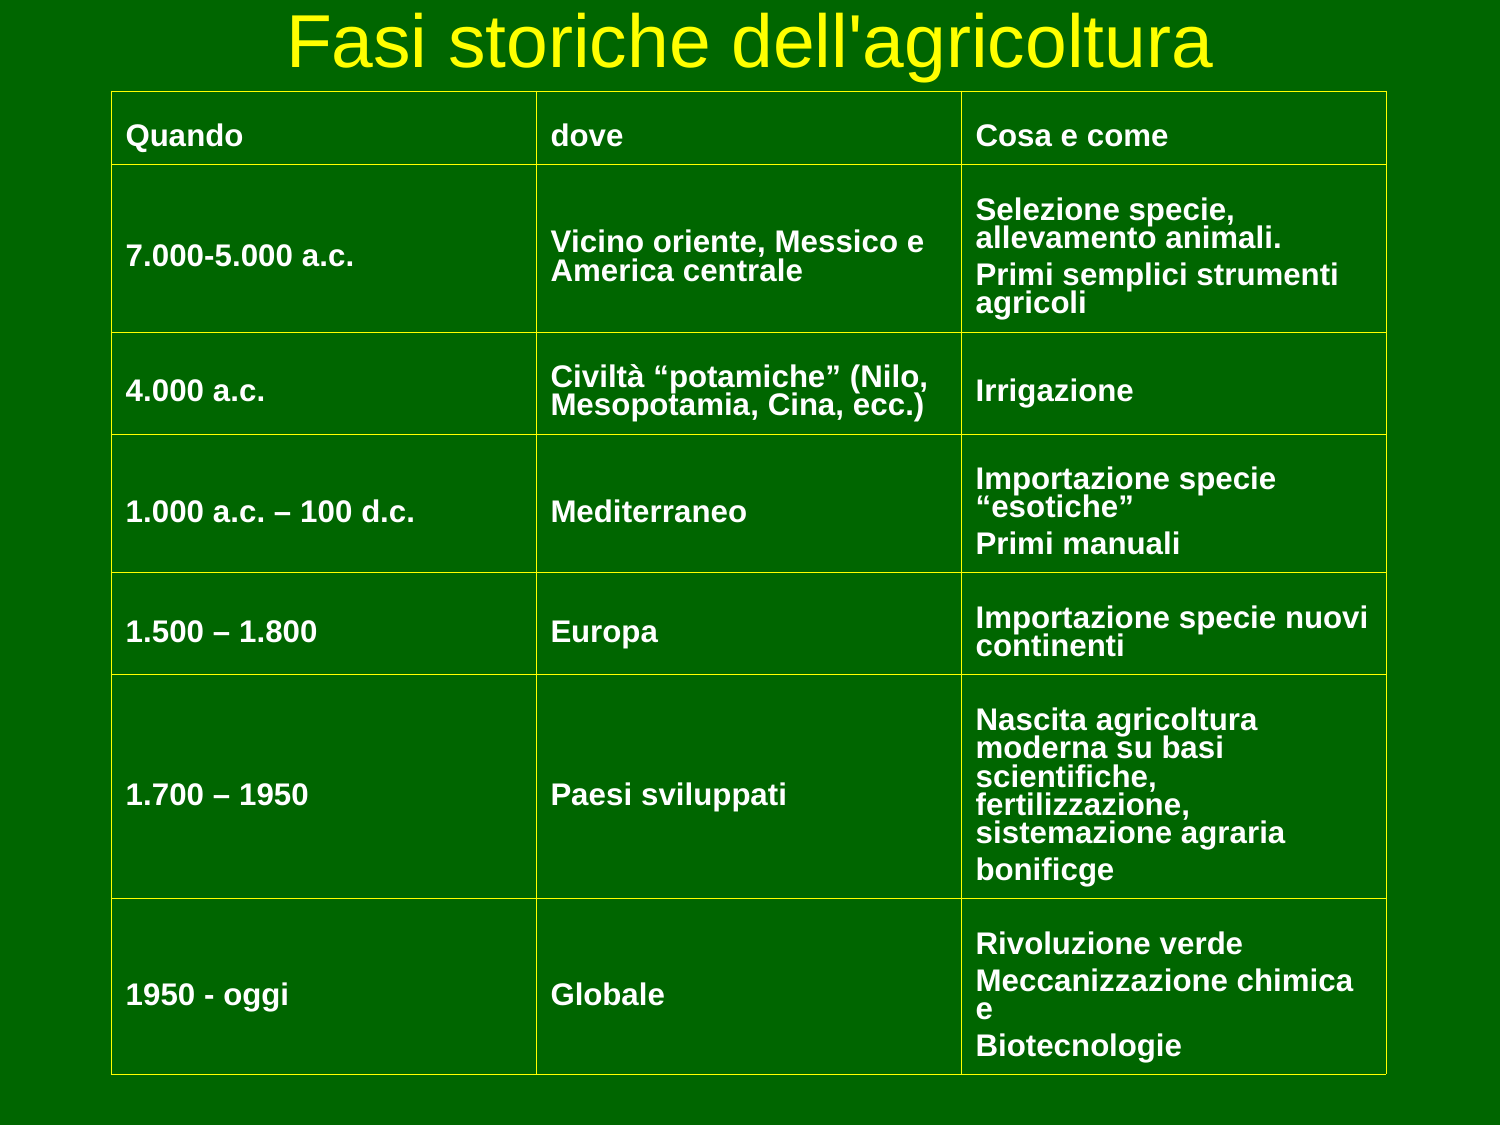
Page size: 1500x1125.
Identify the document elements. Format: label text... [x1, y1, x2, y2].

table_cell 1.500 – 1.800 [112, 573, 536, 674]
table_cell 1950 - oggi [112, 899, 536, 1074]
table_cell 1.000 a.c. – 100 d.c. [112, 435, 536, 572]
table_cell Europa [537, 573, 961, 674]
table_header Cosa e come [962, 92, 1386, 164]
table_cell 1.700 – 1950 [112, 675, 536, 898]
table_cell Importazione specie “esotiche” Primi manuali [962, 435, 1386, 572]
table_header dove [537, 92, 961, 164]
table_cell Nascita agricoltura moderna su basi scientifiche, fertilizzazione, sistemazione agraria bonificge [962, 675, 1386, 898]
table_header Quando [112, 92, 536, 164]
table_cell Irrigazione [962, 333, 1386, 434]
table_cell Selezione specie, allevamento animali. Primi semplici strumenti agricoli [962, 165, 1386, 332]
table_cell Civiltà “potamiche” (Nilo, Mesopotamia, Cina, ecc.) [537, 333, 961, 434]
table_cell 7.000-5.000 a.c. [112, 165, 536, 332]
table_cell Rivoluzione verde Meccanizzazione chimica e Biotecnologie [962, 899, 1386, 1074]
table_cell Vicino oriente, Messico e America centrale [537, 165, 961, 332]
table_cell Importazione specie nuovi continenti [962, 573, 1386, 674]
title Fasi storiche dell'agricoltura [112, 0, 1388, 76]
table_cell Paesi sviluppati [537, 675, 961, 898]
table_cell Globale [537, 899, 961, 1074]
table_cell Mediterraneo [537, 435, 961, 572]
table_cell 4.000 a.c. [112, 333, 536, 434]
